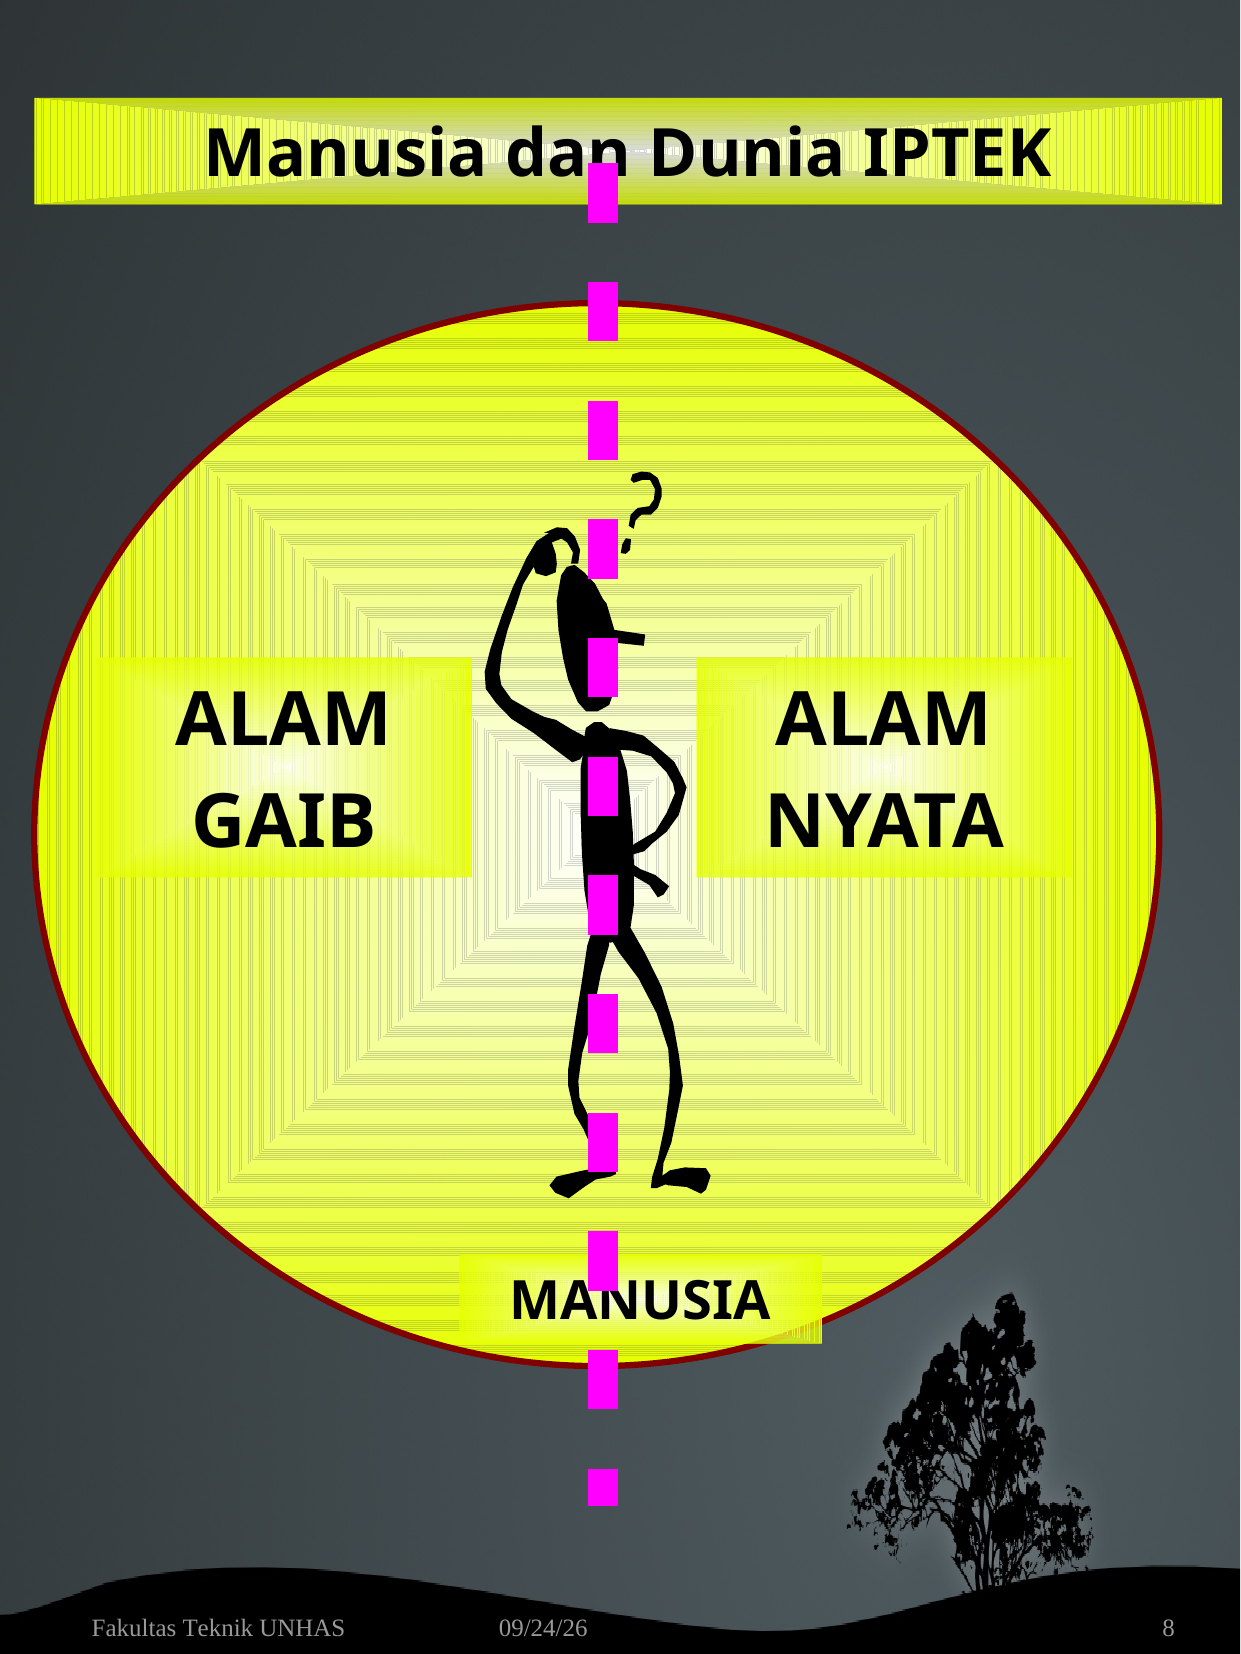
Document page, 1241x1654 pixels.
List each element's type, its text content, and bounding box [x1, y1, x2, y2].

text_box Manusia dan Dunia IPTEK [34, 97, 1222, 205]
picture [0, 0, 1241, 1654]
text_box [34, 303, 1160, 1366]
text_box MANUSIA [459, 1254, 822, 1344]
text_box ALAM GAIB [96, 657, 472, 878]
text_box ALAM NYATA [696, 657, 1072, 878]
